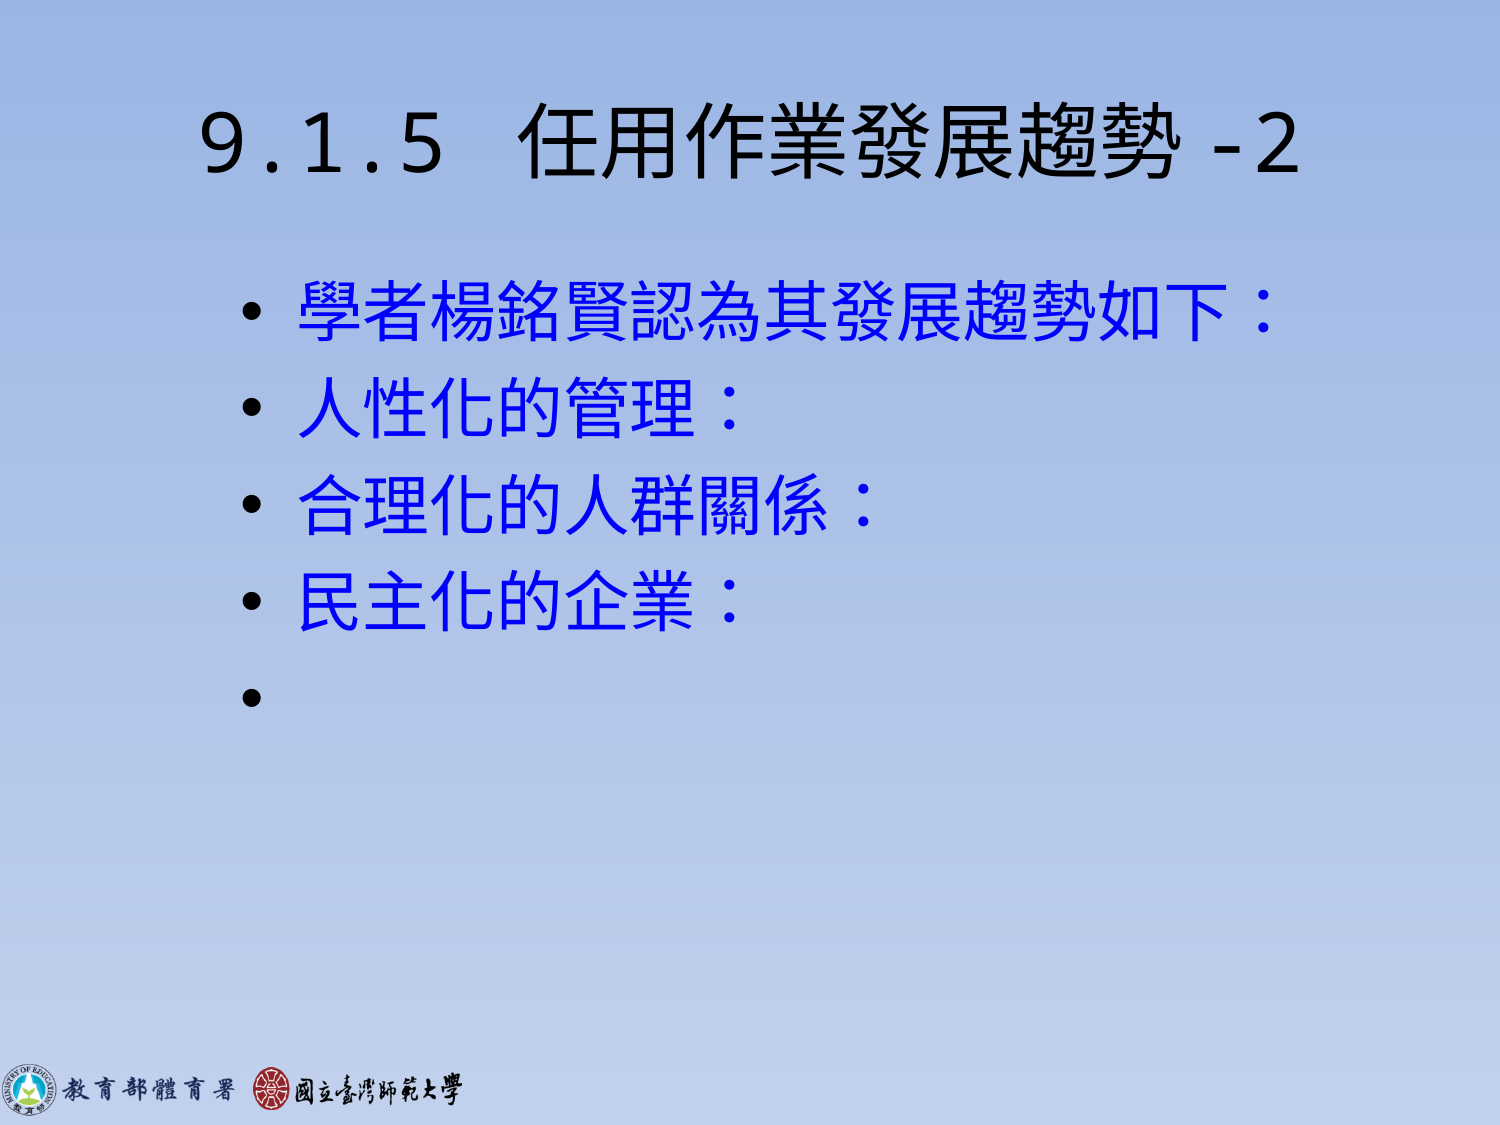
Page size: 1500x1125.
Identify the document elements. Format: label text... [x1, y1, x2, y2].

list 學者楊銘賢認為其發展趨勢如下： 人性化的管理： 合理化的人群關係： 民主化的企業： [225, 262, 1314, 1005]
title 9.1.5 任用作業發展趨勢-2 [75, 45, 1426, 233]
